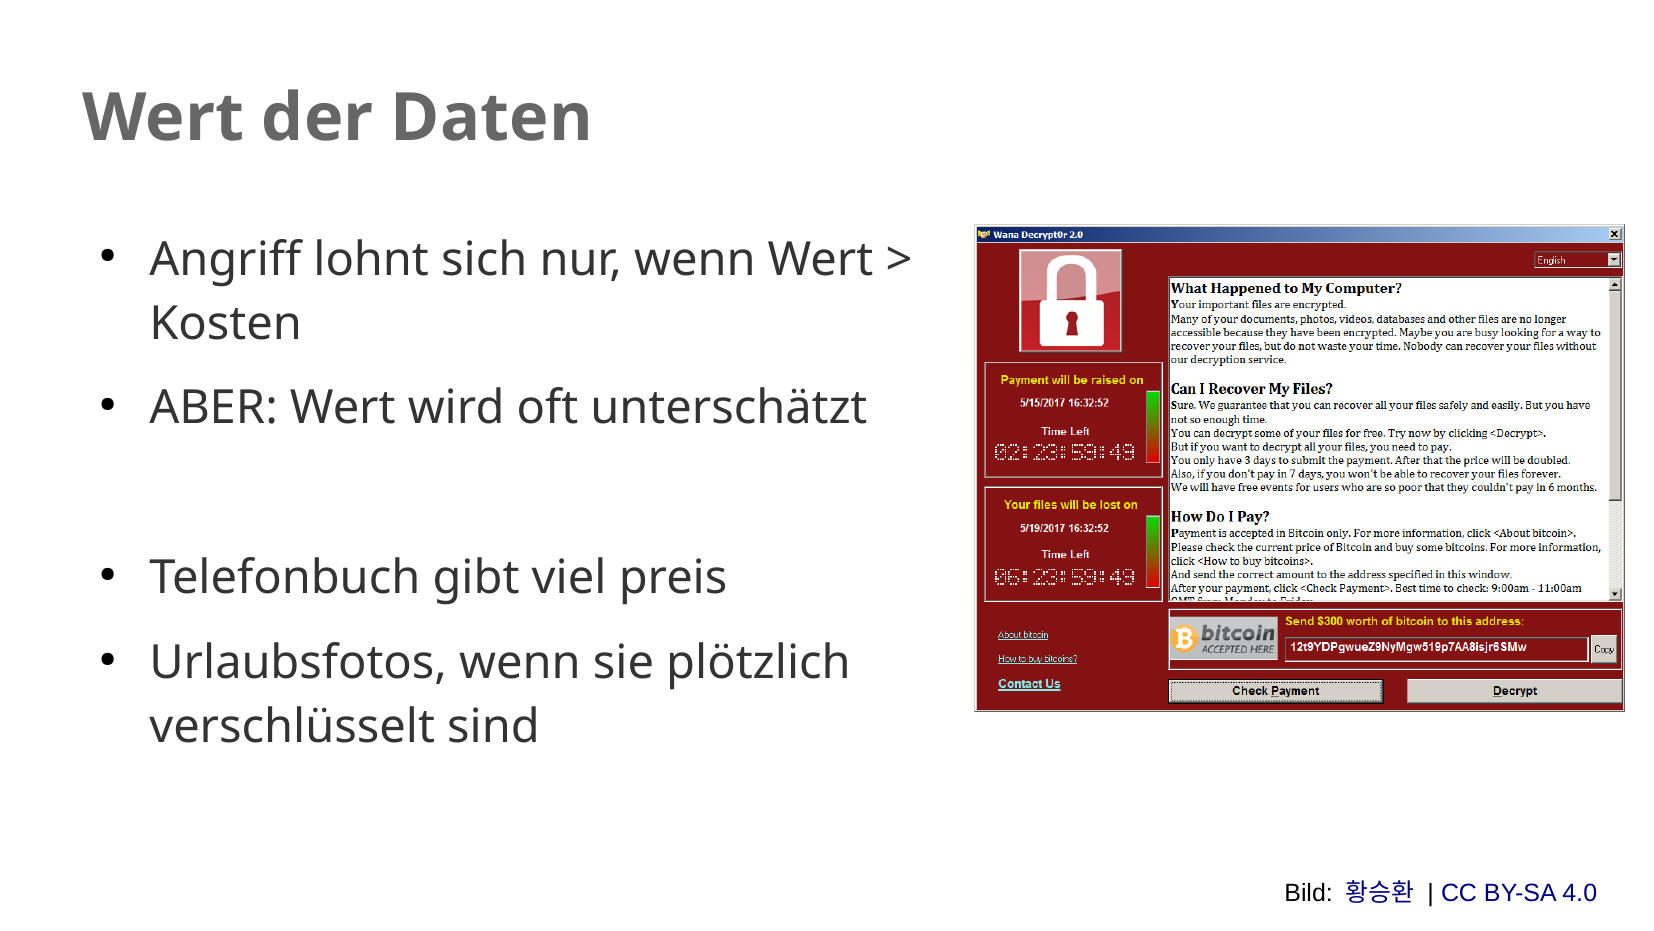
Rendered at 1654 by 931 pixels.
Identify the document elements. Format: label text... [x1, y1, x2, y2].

list Angriff lohnt sich nur, wenn Wert > Kosten ABER: Wert wird oft unterschätzt Telefonbuch gibt viel preis Urlaubsfotos, wenn sie plötzlich verschlüsselt sind [82, 225, 975, 758]
title Wert der Daten [82, 37, 1571, 193]
picture [974, 224, 1625, 712]
text_box Bild: 황승환 | CC BY-SA 4.0 [1269, 865, 1625, 931]
